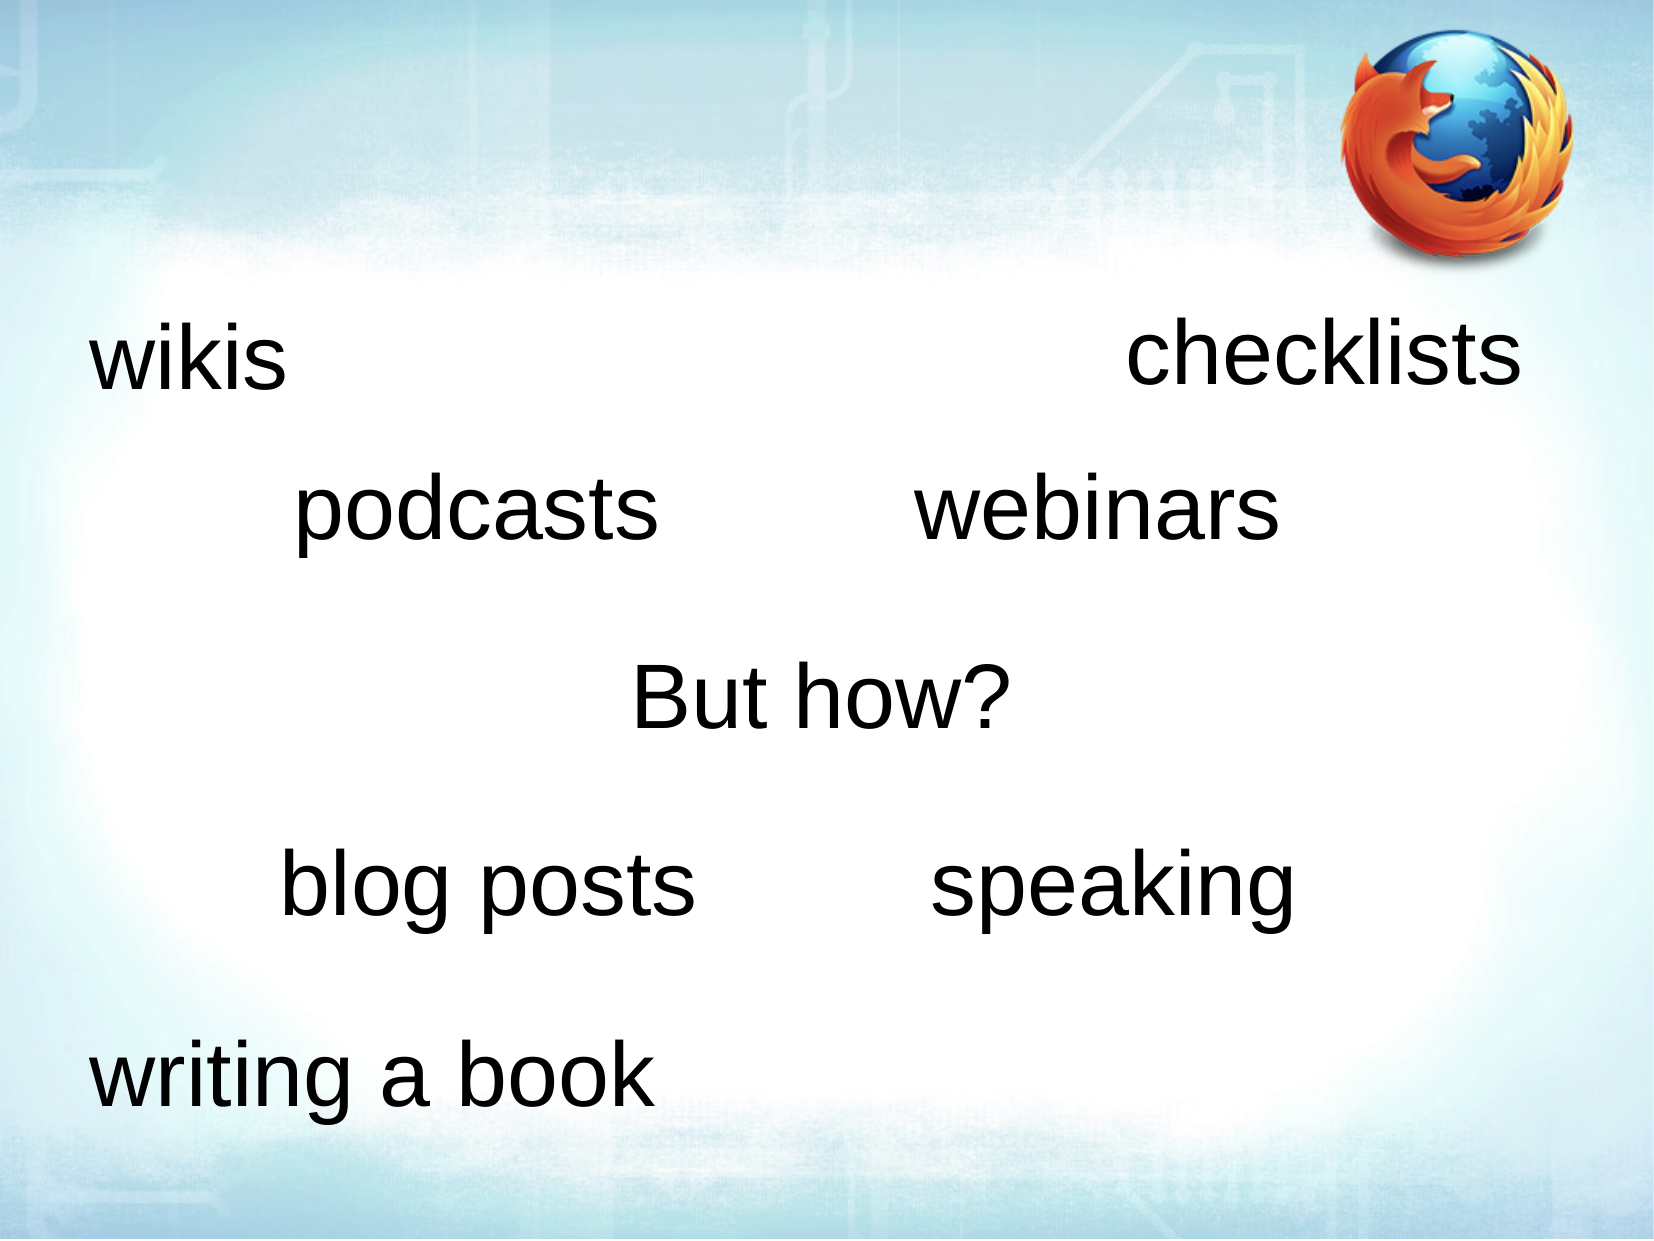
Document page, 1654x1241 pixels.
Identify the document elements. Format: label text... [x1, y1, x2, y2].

text_box speaking [915, 826, 1313, 944]
text_box wikis [75, 300, 304, 418]
picture [0, 0, 1654, 1239]
text_box blog posts [265, 826, 713, 944]
text_box checklists [1110, 295, 1538, 413]
title But how? [13, 594, 1630, 801]
text_box webinars [900, 450, 1297, 568]
text_box podcasts [278, 450, 676, 568]
text_box writing a book [75, 1017, 671, 1135]
